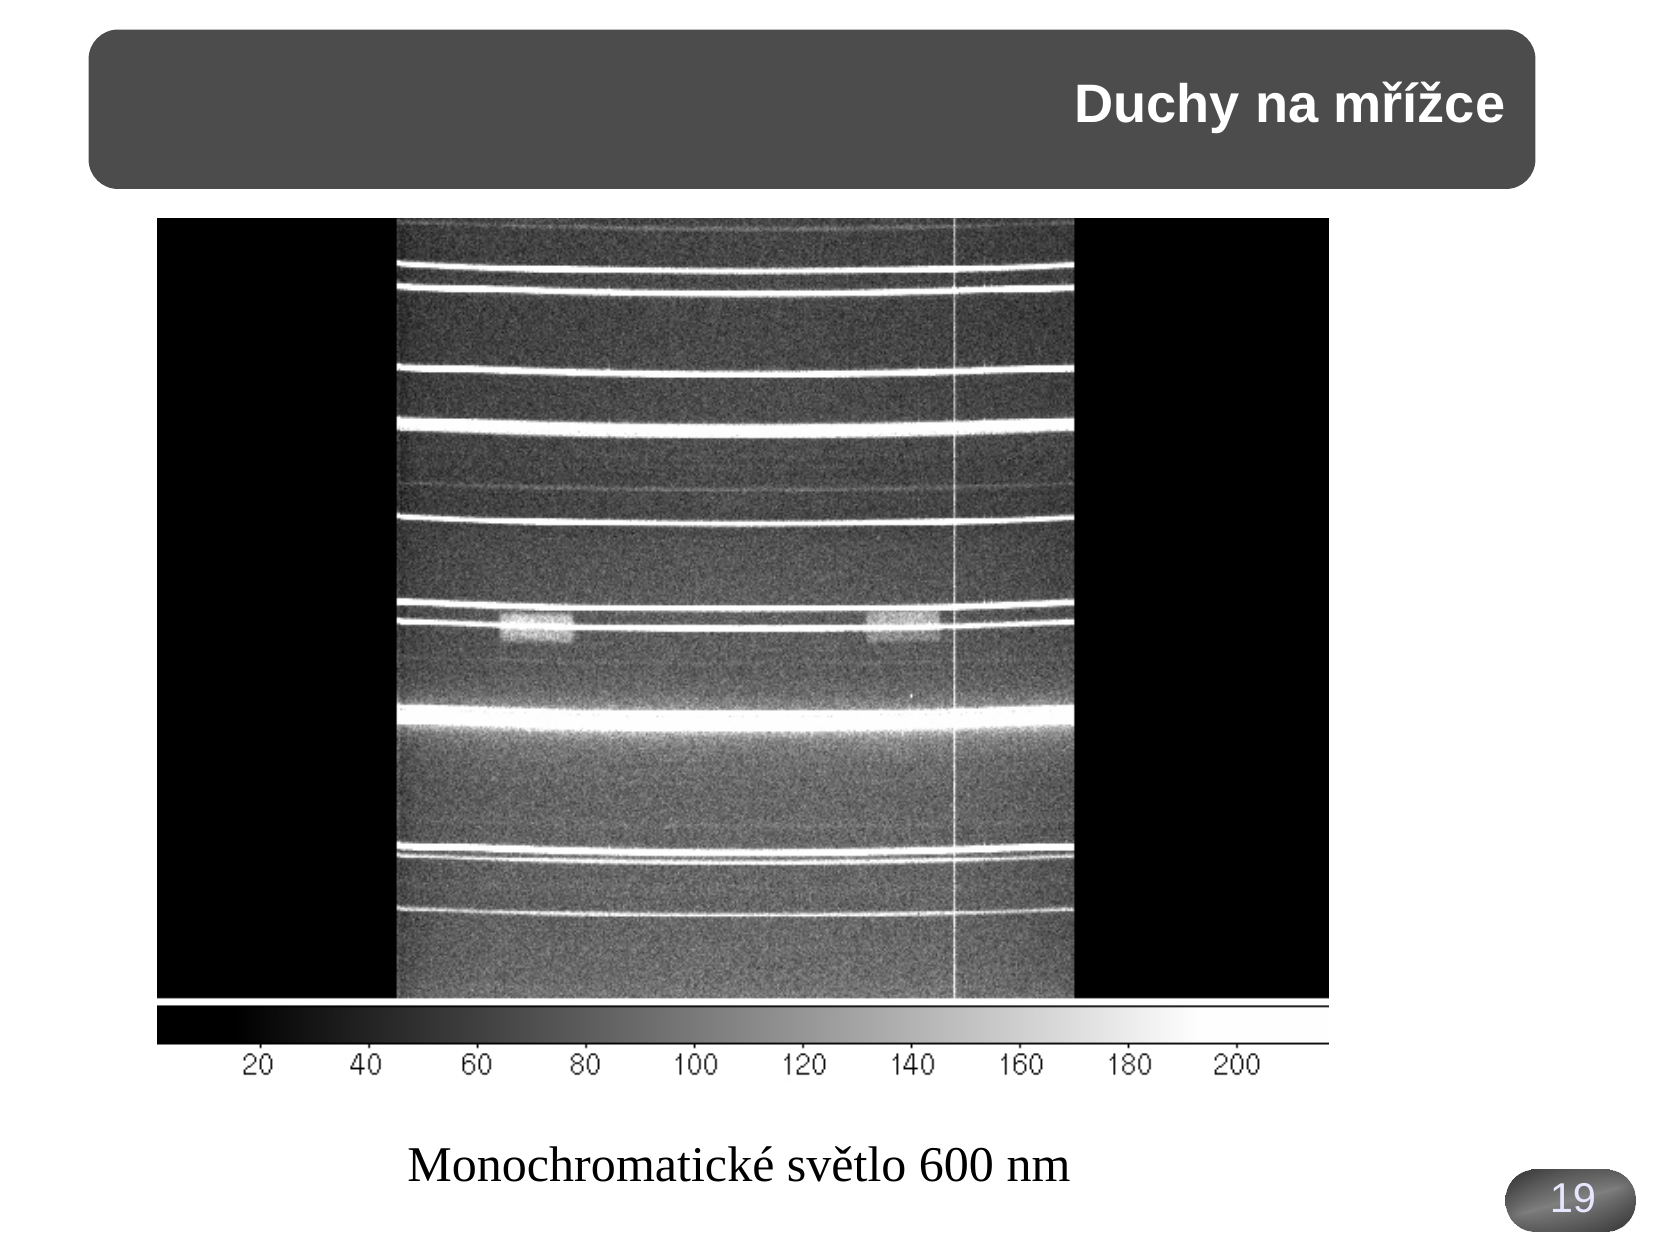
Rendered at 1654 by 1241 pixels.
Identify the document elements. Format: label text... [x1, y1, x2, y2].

picture [0, 0, 1654, 1241]
title Duchy na mřížce [118, 59, 1506, 148]
text_box Monochromatické světlo 600 nm [407, 1137, 1071, 1193]
